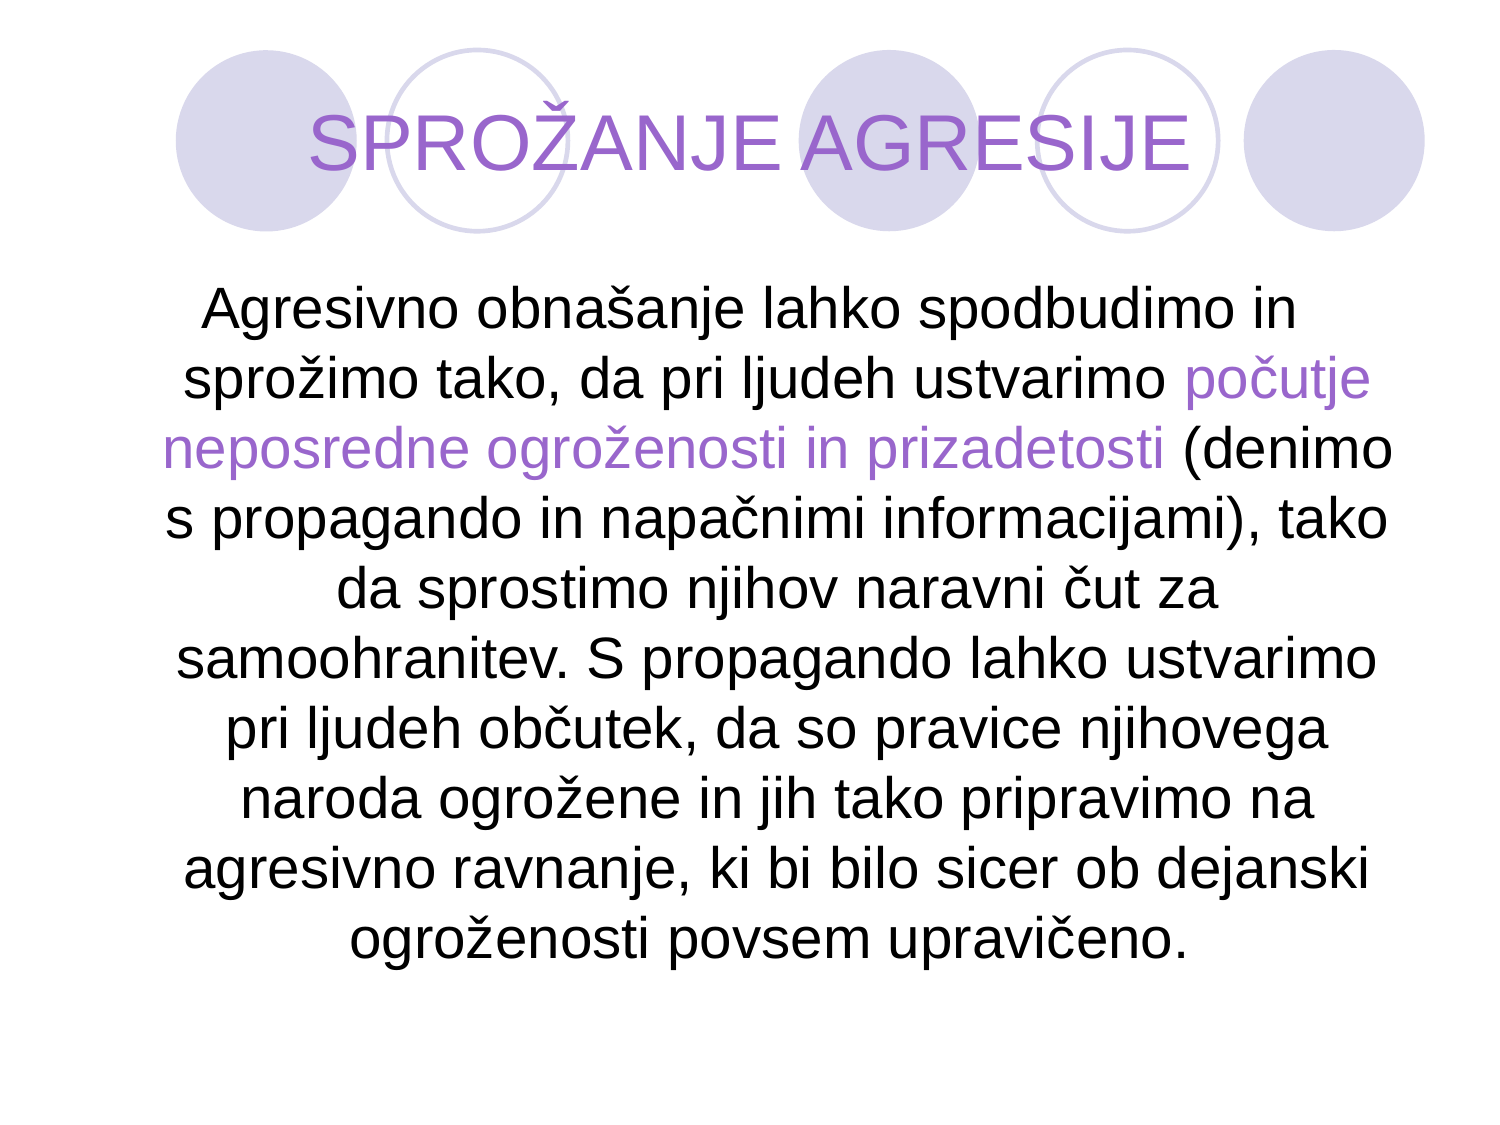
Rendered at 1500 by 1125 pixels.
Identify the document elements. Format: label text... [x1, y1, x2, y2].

list Agresivno obnašanje lahko spodbudimo in sprožimo tako, da pri ljudeh ustvarimo počutje neposredne ogroženosti in prizadetosti (denimo s propagando in napačnimi informacijami), tako da sprostimo njihov naravni čut za samoohranitev. S propagando lahko ustvarimo pri ljudeh občutek, da so pravice njihovega naroda ogrožene in jih tako pripravimo na agresivno ravnanje, ki bi bilo sicer ob dejanski ogroženosti povsem upravičeno. [75, 262, 1425, 1007]
title SPROŽANJE AGRESIJE [75, 44, 1425, 233]
